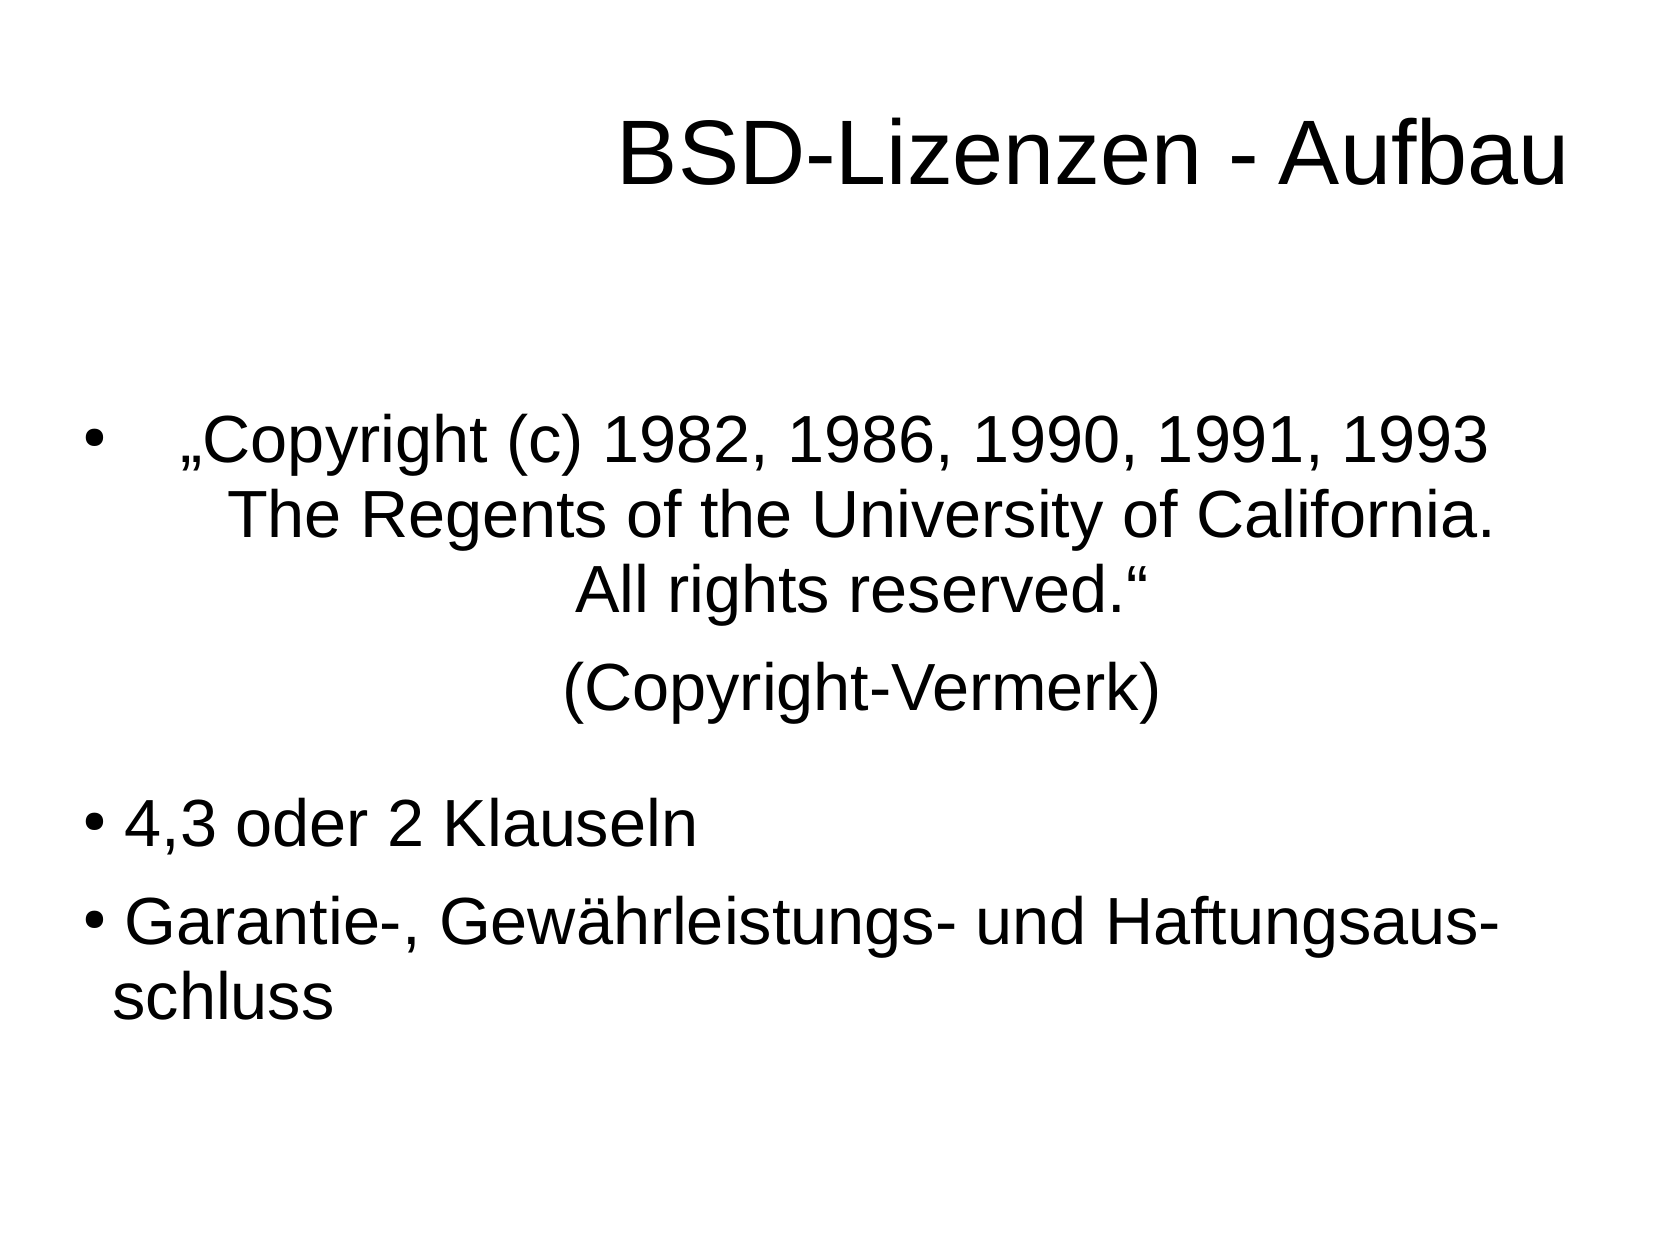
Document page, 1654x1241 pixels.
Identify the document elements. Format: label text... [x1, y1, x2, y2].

subtitle „Copyright (c) 1982, 1986, 1990, 1991, 1993 The Regents of the University of California. All rights reserved.“ (Copyright-Vermerk) 4,3 oder 2 Klauseln Garantie-, Gewährleistungs- und Haftungsaus-schluss [82, 297, 1571, 1102]
title BSD-Lizenzen - Aufbau [82, 49, 1571, 257]
